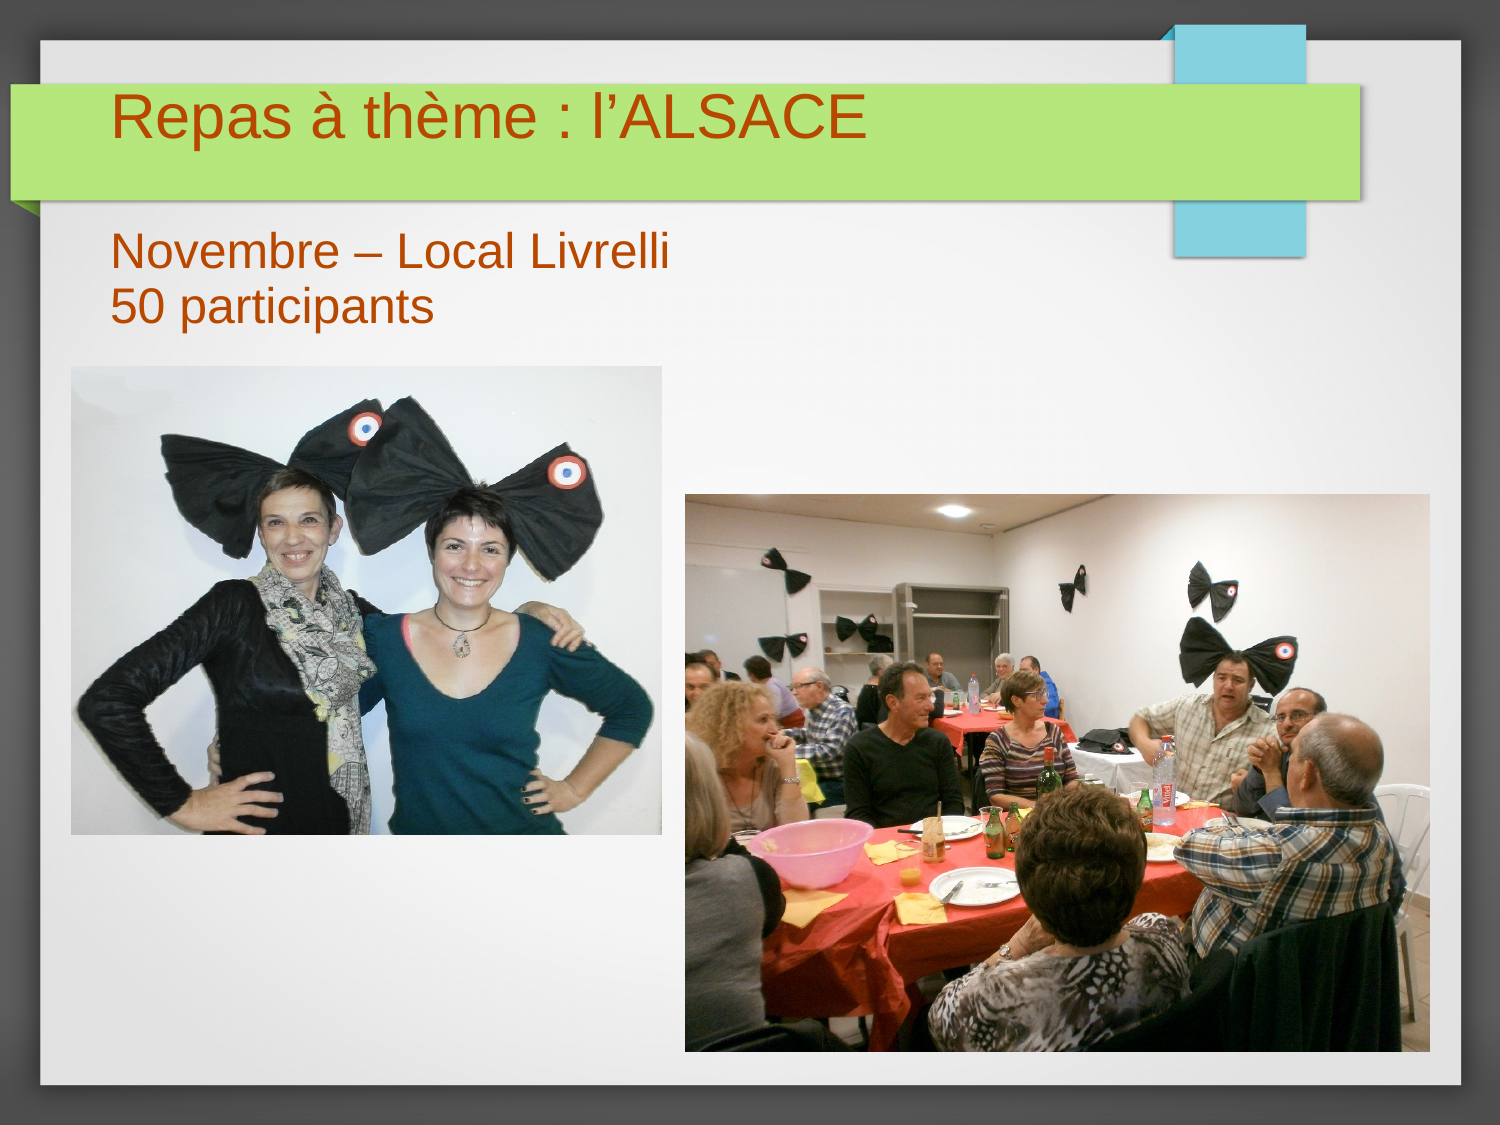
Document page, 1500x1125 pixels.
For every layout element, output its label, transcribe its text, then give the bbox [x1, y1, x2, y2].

picture [0, 0, 1500, 1125]
title Repas à thème : l’ALSACE Novembre – Local Livrelli 50 participants [110, 81, 1391, 335]
